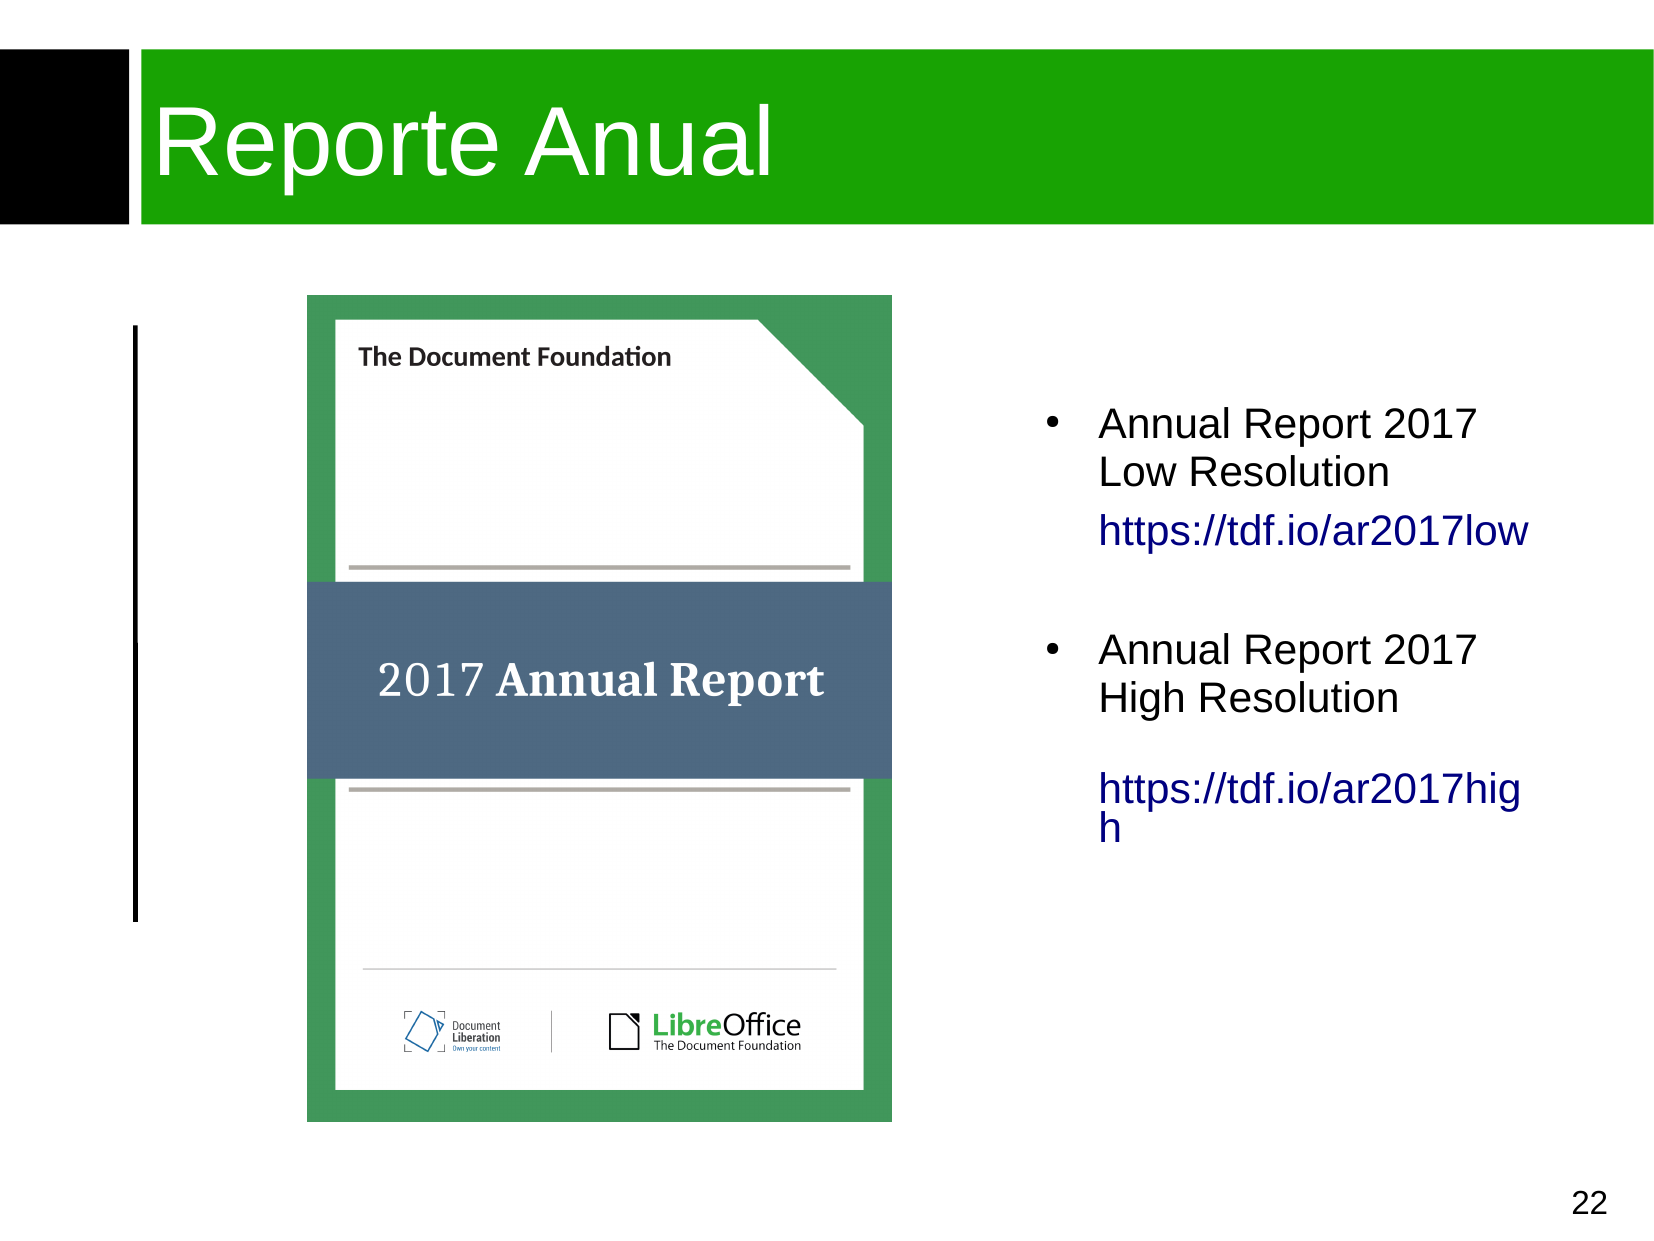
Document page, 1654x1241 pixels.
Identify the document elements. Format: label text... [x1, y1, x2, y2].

title Reporte Anual [152, 72, 1654, 211]
picture [307, 295, 892, 1123]
list Annual Report 2017 Low Resolution https://tdf.io/ar2017low Annual Report 2017 High Resolution https://tdf.io/ar2017high [1027, 280, 1536, 1097]
